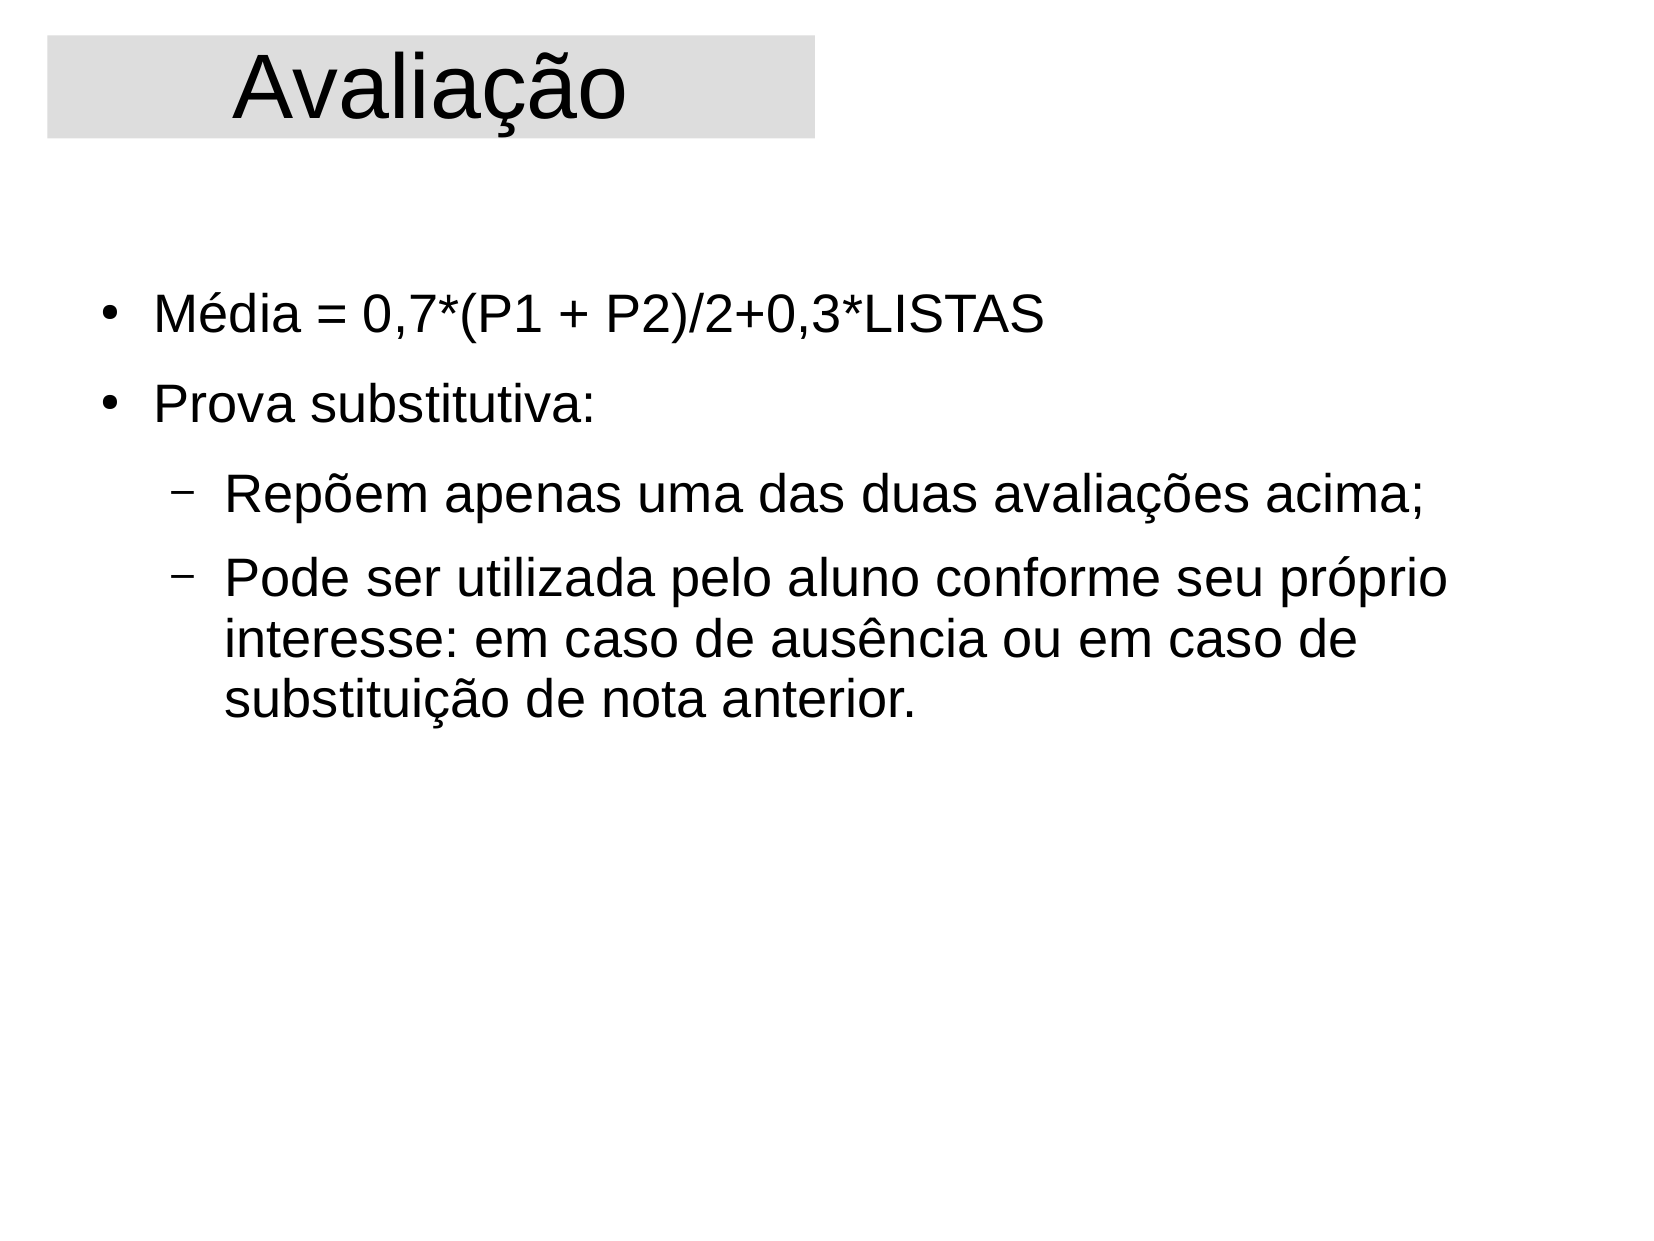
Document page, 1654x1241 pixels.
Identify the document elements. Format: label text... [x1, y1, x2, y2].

list Média = 0,7*(P1 + P2)/2+0,3*LISTAS Prova substitutiva: Repõem apenas uma das duas avaliações acima; Pode ser utilizada pelo aluno conforme seu próprio interesse: em caso de ausência ou em caso de substituição de nota anterior. [82, 283, 1571, 1134]
title Avaliação [47, 35, 815, 139]
